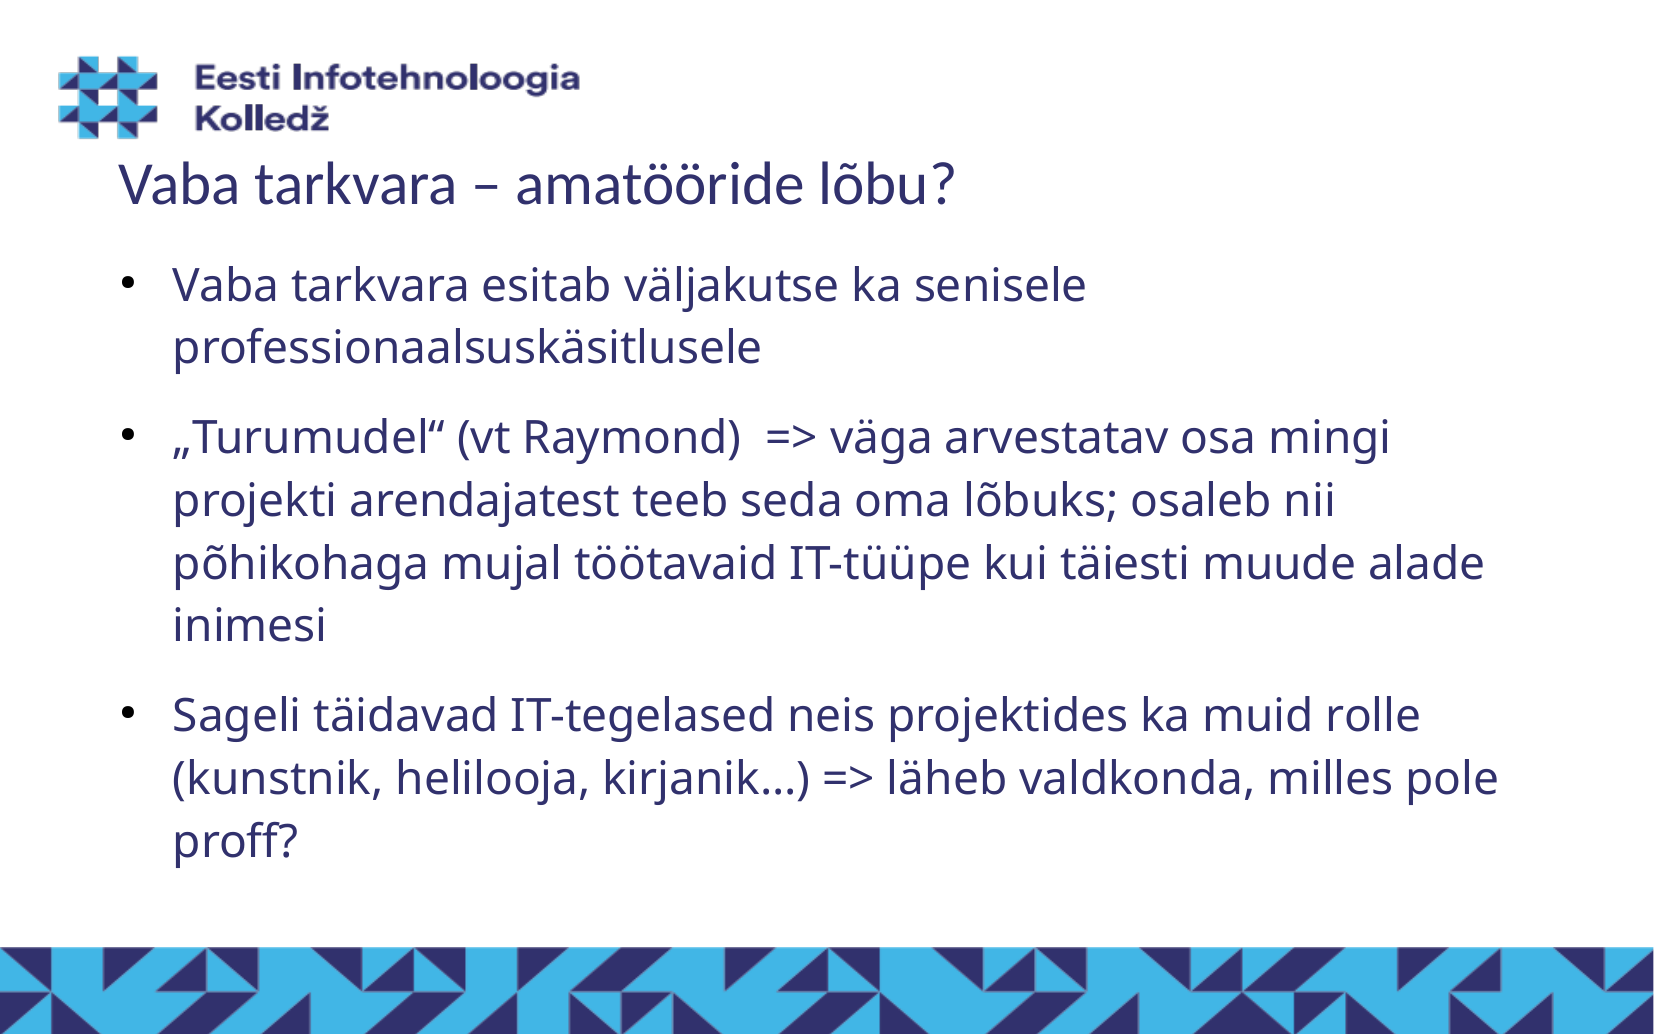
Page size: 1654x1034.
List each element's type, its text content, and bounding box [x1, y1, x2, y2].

list Vaba tarkvara esitab väljakutse ka senisele professionaalsuskäsitlusele „Turumudel“ (vt Raymond) => väga arvestatav osa mingi projekti arendajatest teeb seda oma lõbuks; osaleb nii põhikohaga mujal töötavaid IT-tüüpe kui täiesti muude alade inimesi Sageli täidavad IT-tegelased neis projektides ka muid rolle (kunstnik, helilooja, kirjanik...) => läheb valdkonda, milles pole proff? [101, 251, 1514, 903]
title Vaba tarkvara – amatööride lõbu? [119, 103, 1255, 251]
